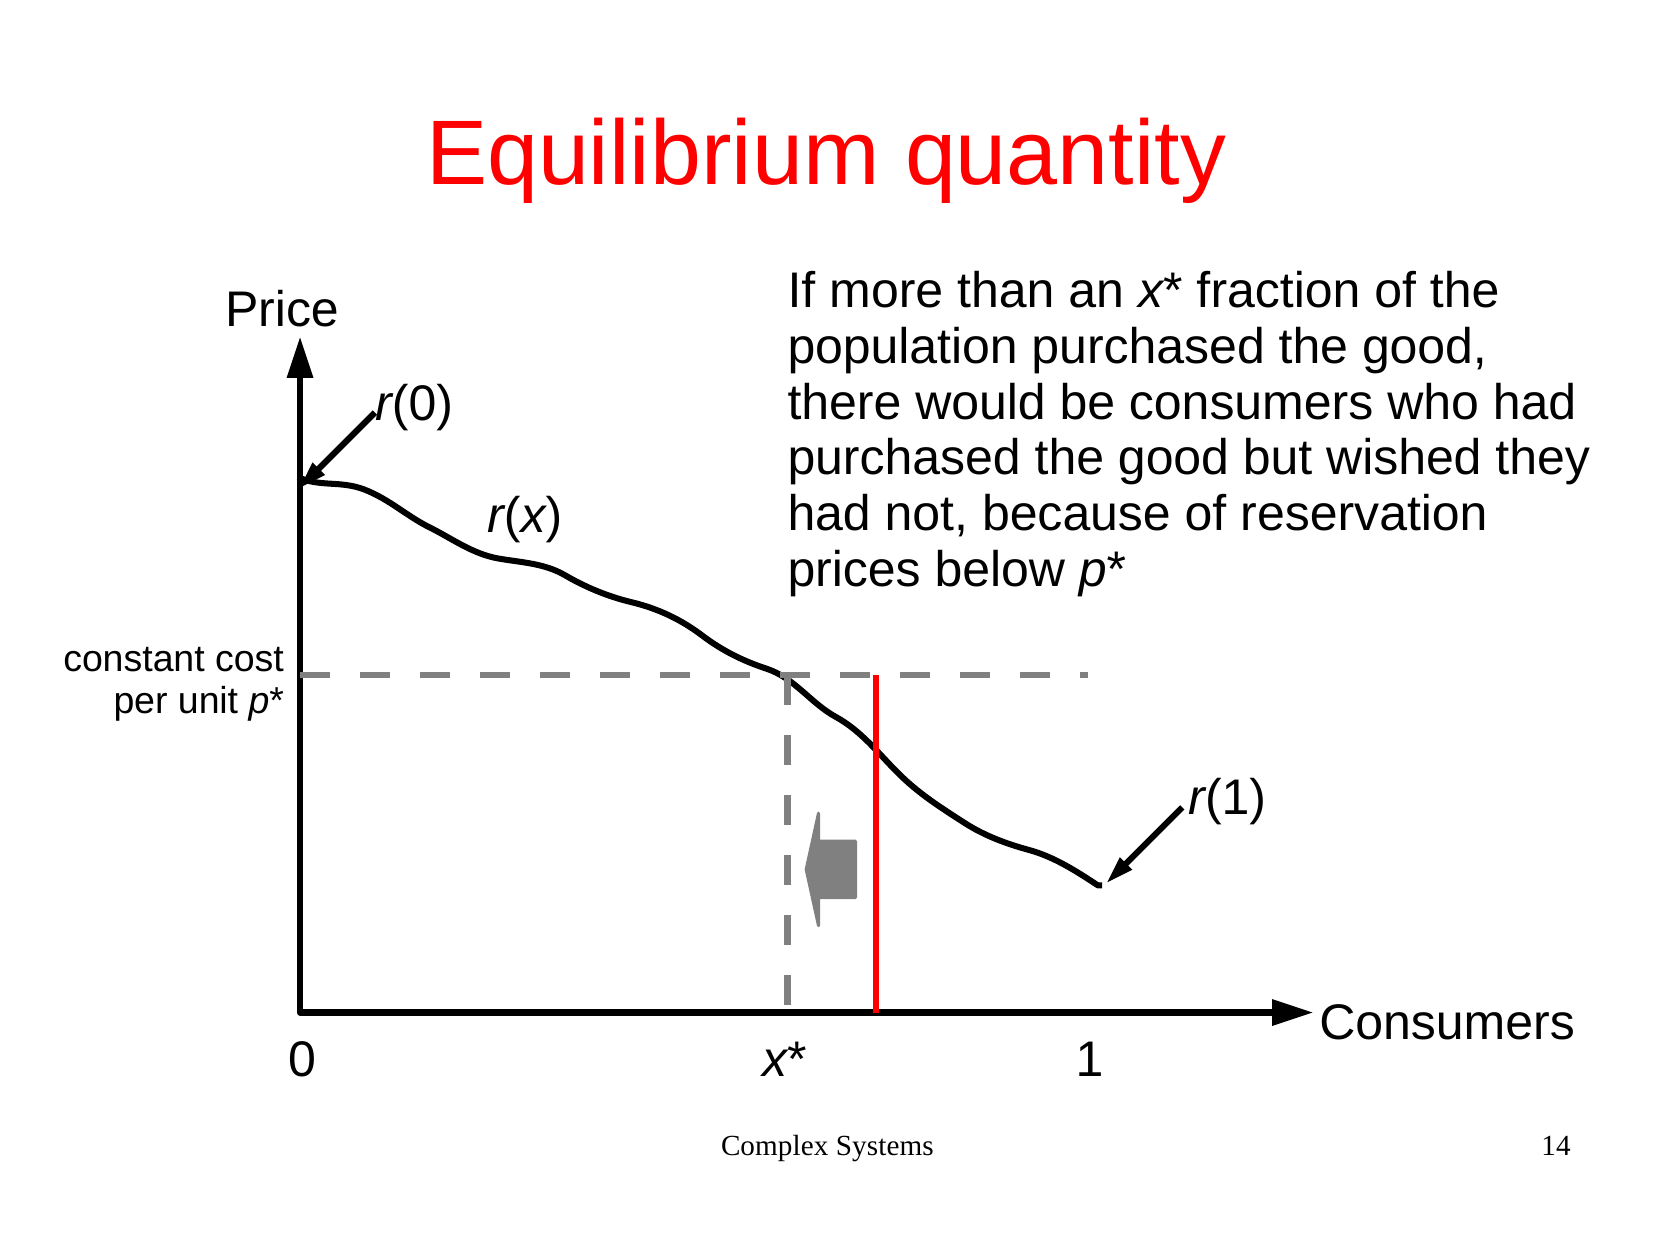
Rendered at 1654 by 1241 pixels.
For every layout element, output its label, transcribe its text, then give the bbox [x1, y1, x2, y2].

text_box r(1) [1188, 769, 1267, 826]
text_box Consumers [1319, 994, 1576, 1051]
text_box [806, 813, 856, 926]
text_box constant cost per unit p* [63, 637, 289, 722]
text_box r(0) [375, 375, 454, 431]
title Equilibrium quantity [82, 49, 1571, 257]
text_box 1 [1075, 1031, 1104, 1088]
text_box If more than an x* fraction of the population purchased the good, there would be consumers who had purchased the good but wished they had not, because of reservation prices below p* [787, 262, 1613, 598]
text_box r(x) [487, 487, 563, 544]
text_box Price [225, 281, 339, 338]
text_box 0 [288, 1031, 317, 1088]
text_box x* [762, 1031, 826, 1088]
